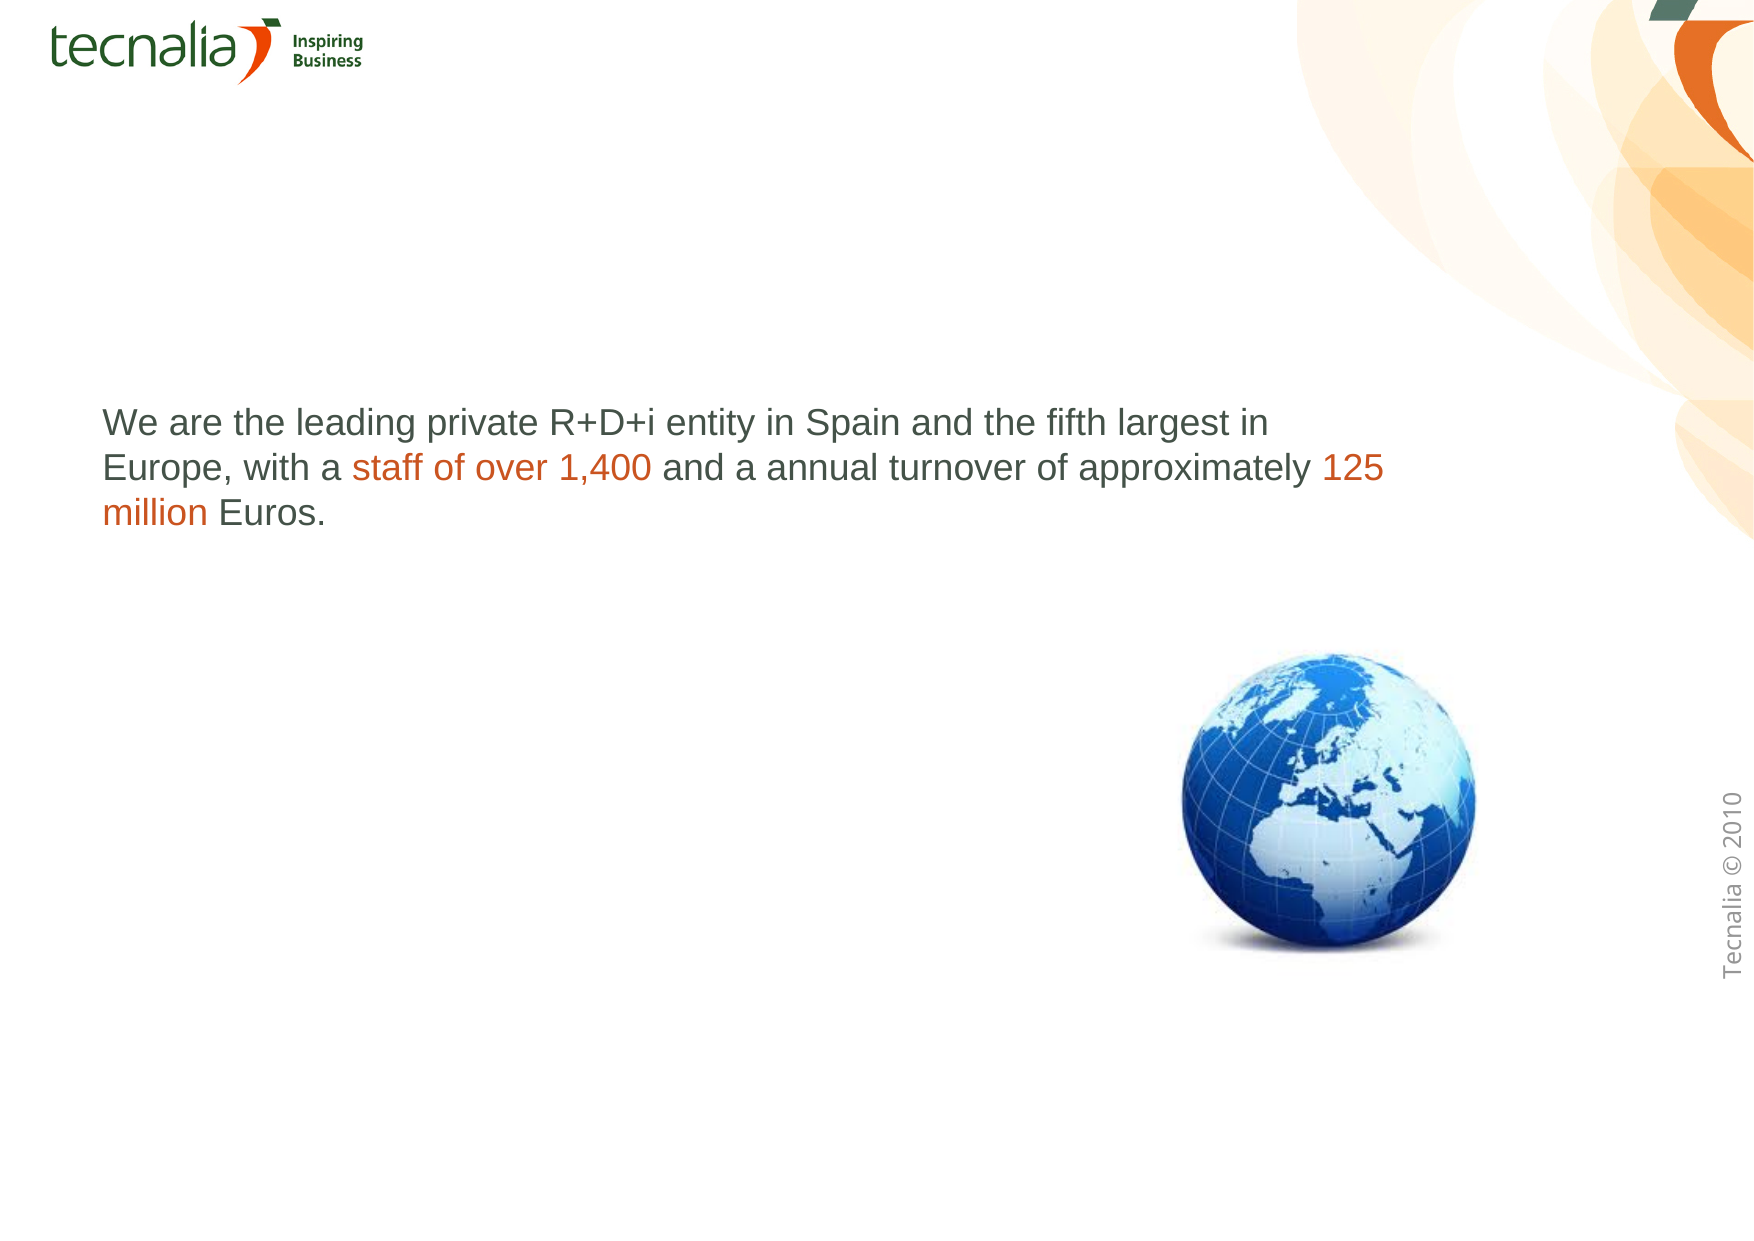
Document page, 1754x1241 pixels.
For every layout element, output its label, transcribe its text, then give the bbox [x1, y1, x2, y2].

picture [1153, 625, 1505, 977]
picture [1297, 0, 1754, 548]
picture [47, 11, 367, 92]
text_box We are the leading private R+D+i entity in Spain and the fifth largest in Europe, with a staff of over 1,400 and a annual turnover of approximately 125 million Euros. [87, 390, 1426, 718]
